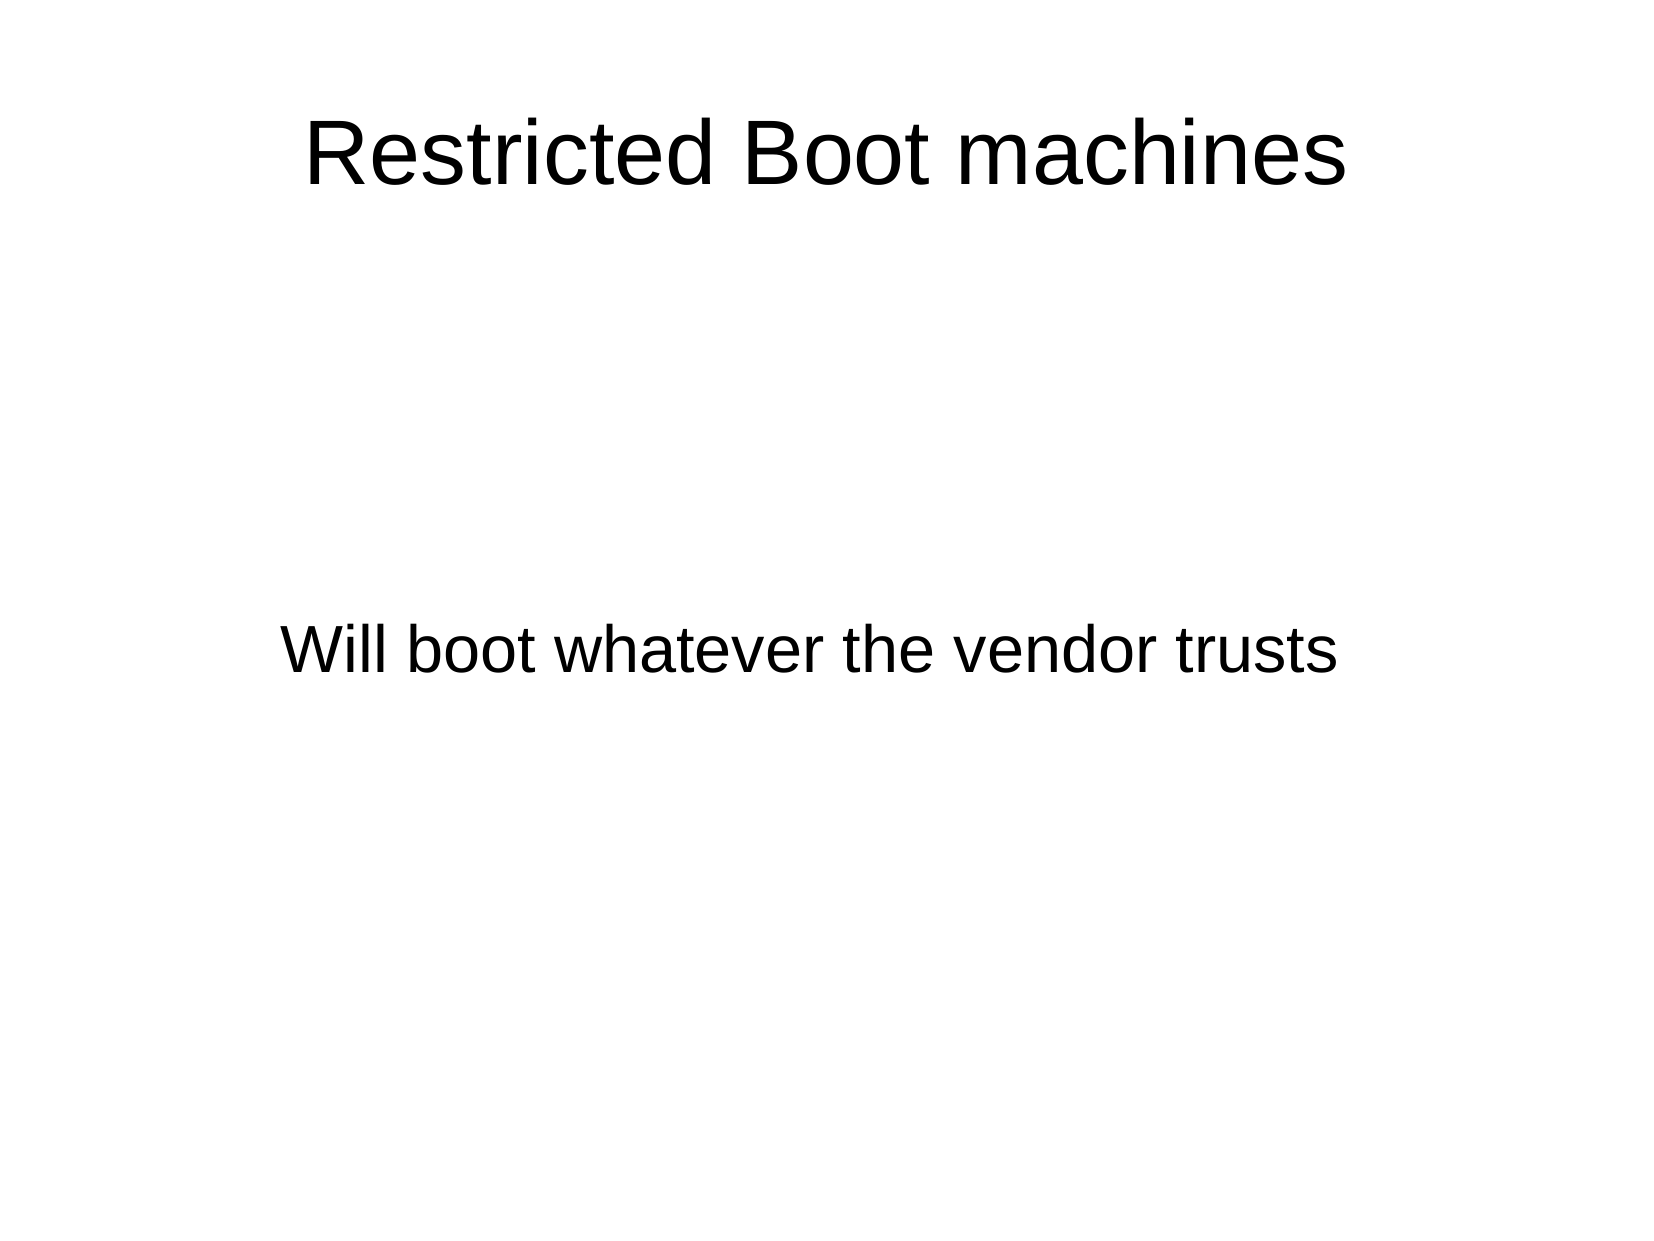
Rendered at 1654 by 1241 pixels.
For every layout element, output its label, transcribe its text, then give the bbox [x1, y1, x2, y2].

subtitle Will boot whatever the vendor trusts [82, 290, 1538, 1010]
title Restricted Boot machines [82, 49, 1571, 257]
